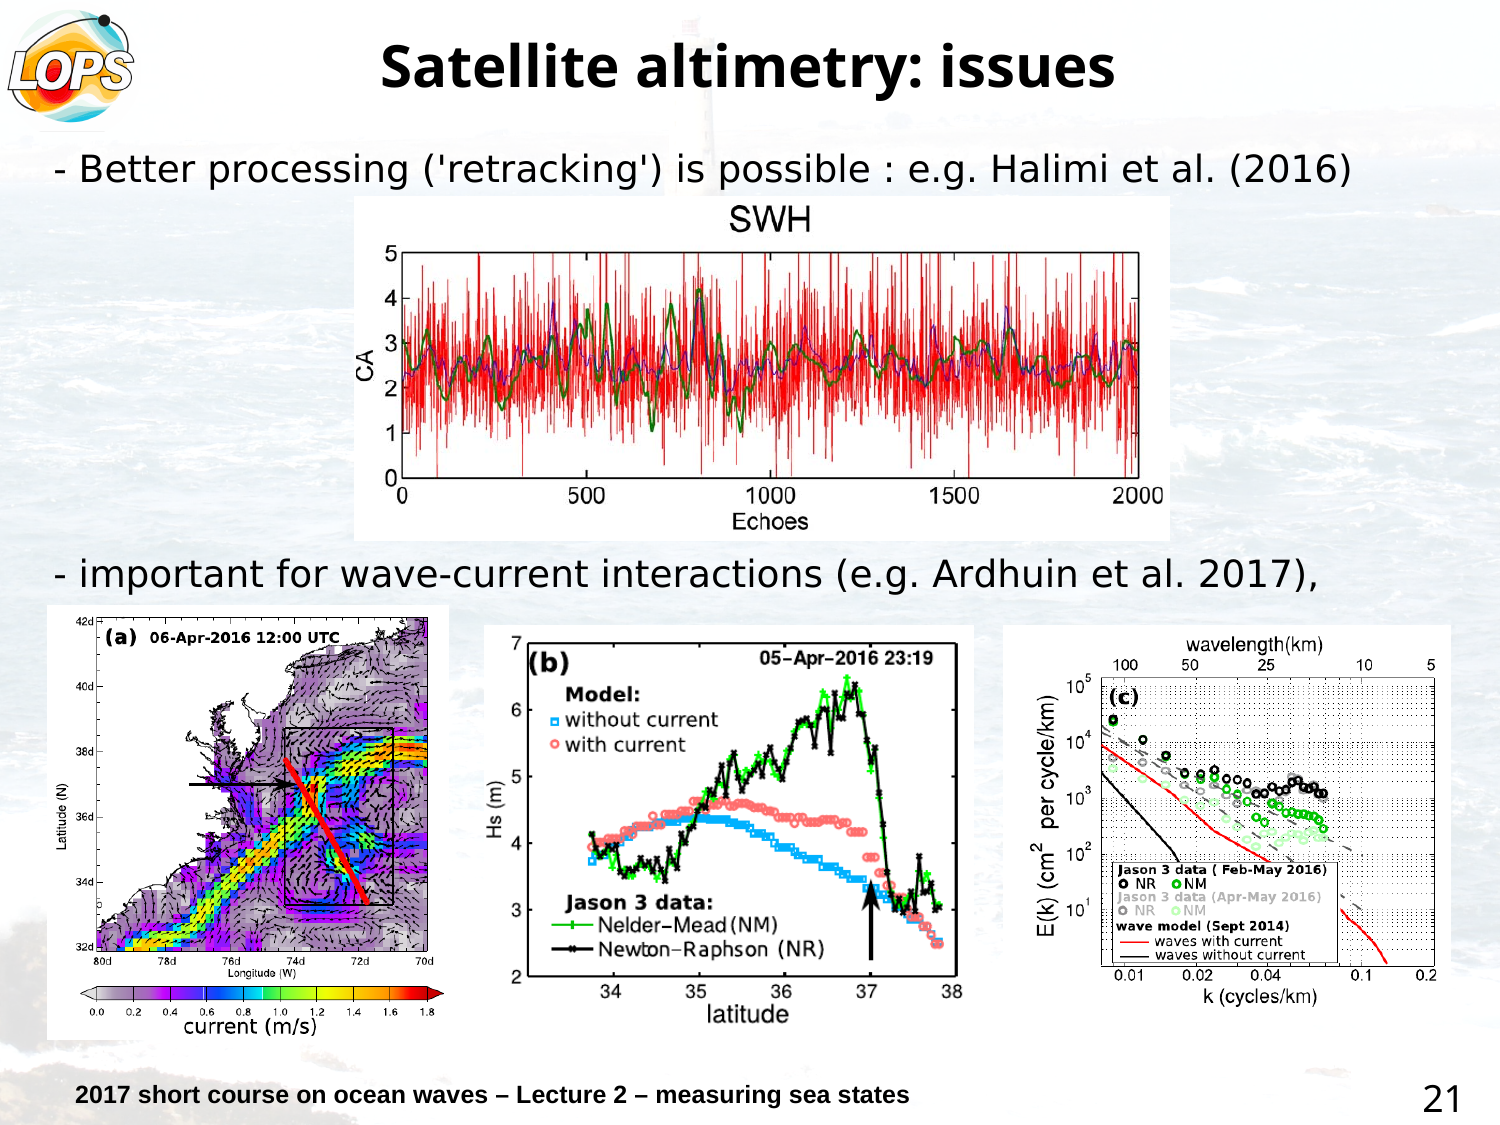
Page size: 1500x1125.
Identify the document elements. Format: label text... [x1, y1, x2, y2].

text_box Satellite altimetry: issues [37, 22, 1461, 108]
picture [0, 0, 1500, 1125]
text_box - Better processing ('retracking') is possible : e.g. Halimi et al. (2016) - important for wave-current interactions (e.g. Ardhuin et al. 2017), [38, 136, 1473, 603]
